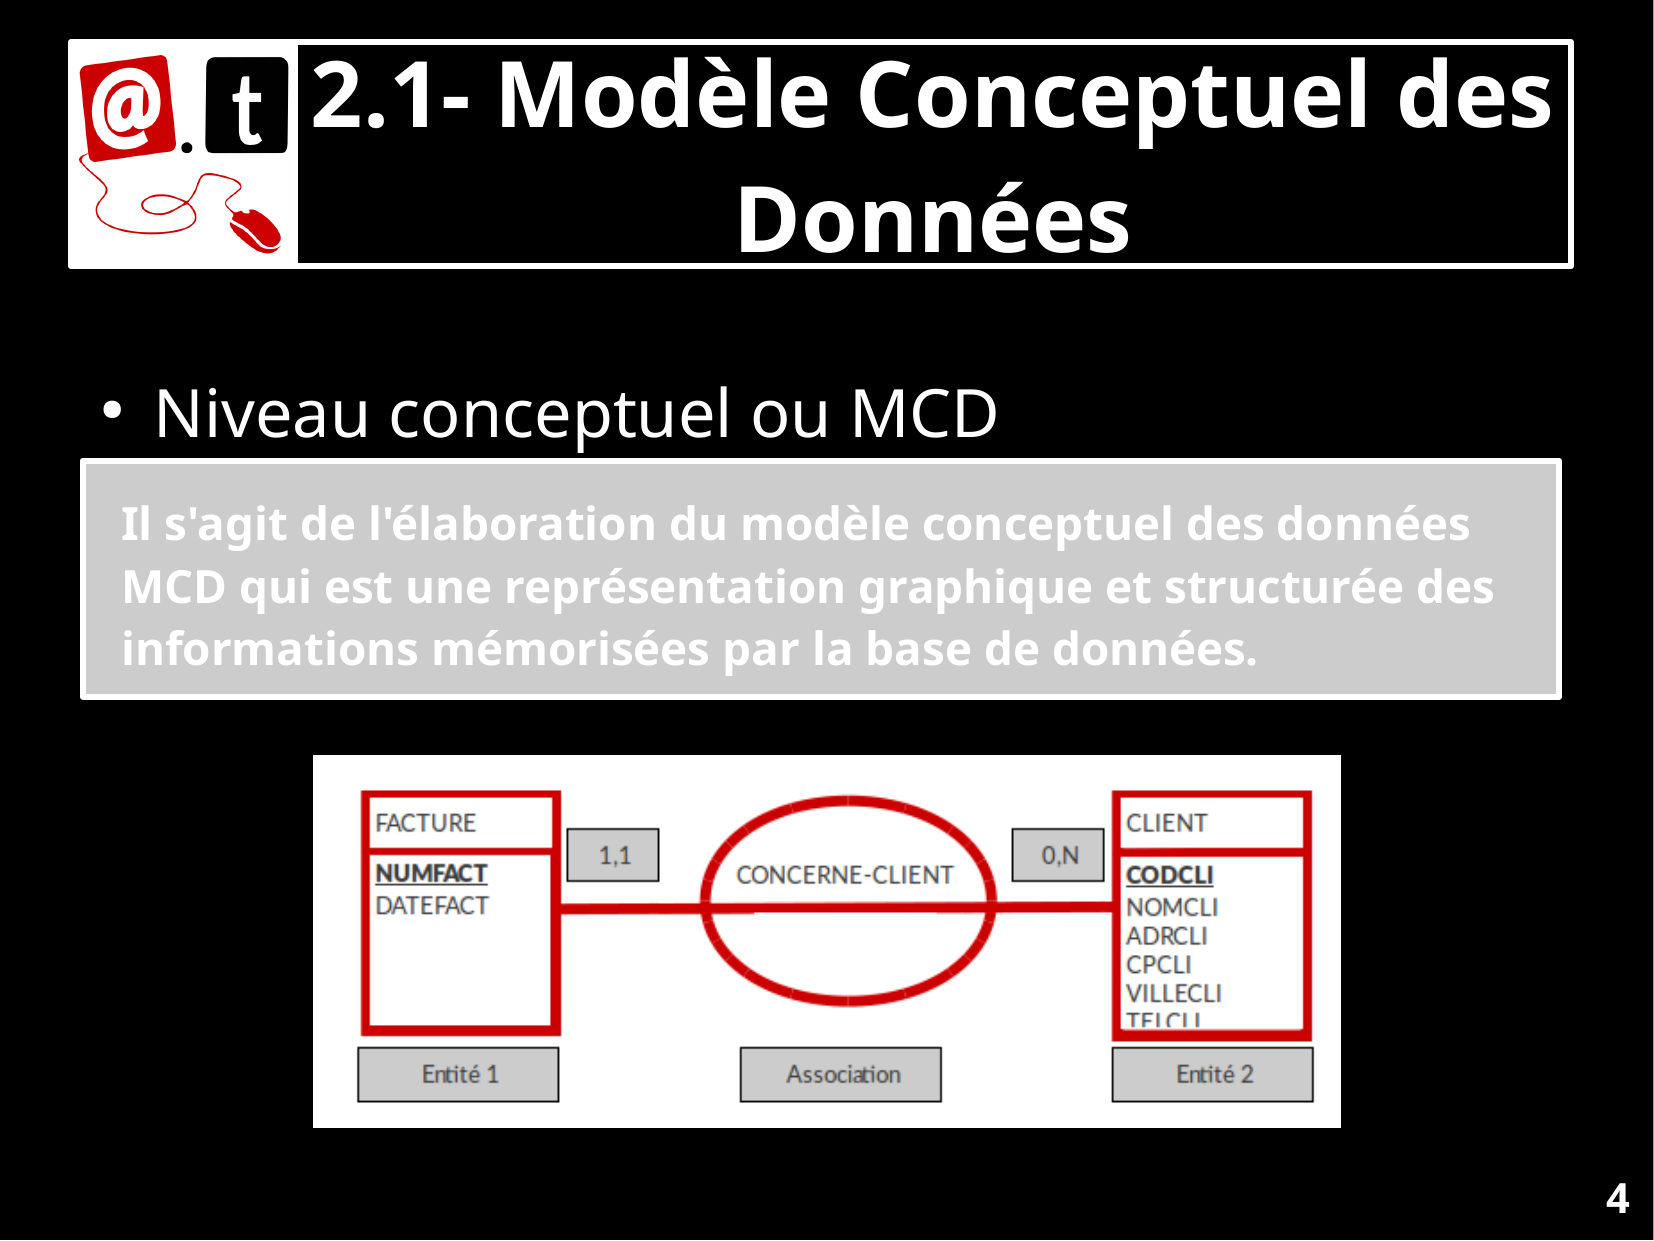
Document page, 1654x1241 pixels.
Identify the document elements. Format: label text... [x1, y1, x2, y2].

picture [313, 755, 1341, 1128]
text_box [82, 460, 1560, 697]
title 2.1- Modèle Conceptuel des Données [295, 41, 1571, 267]
picture [72, 43, 292, 266]
text_box Il s'agit de l'élaboration du modèle conceptuel des données MCD qui est une représentation graphique et structurée des informations mémorisées par la base de données. [106, 484, 1536, 688]
list Niveau conceptuel ou MCD [82, 366, 1571, 1099]
